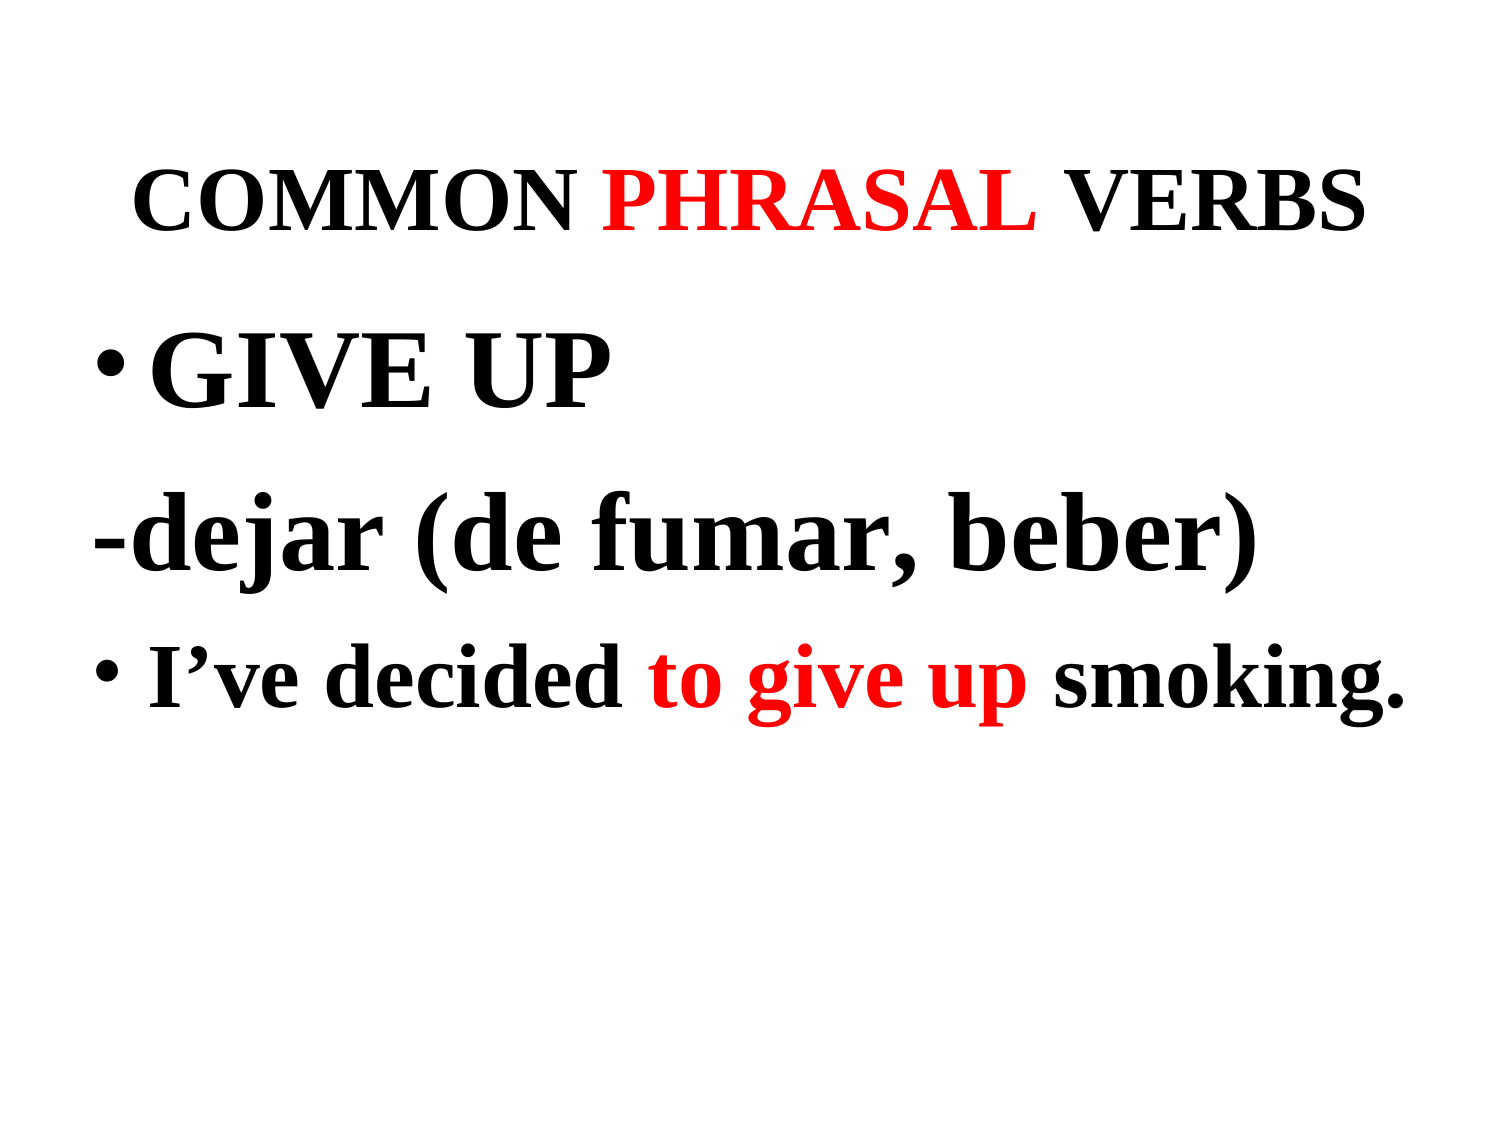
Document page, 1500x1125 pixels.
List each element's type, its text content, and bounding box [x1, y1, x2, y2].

list GIVE UP -dejar (de fumar, beber) I’ve decided to give up smoking. [76, 287, 1447, 1000]
title COMMON PHRASAL VERBS [112, 99, 1388, 287]
